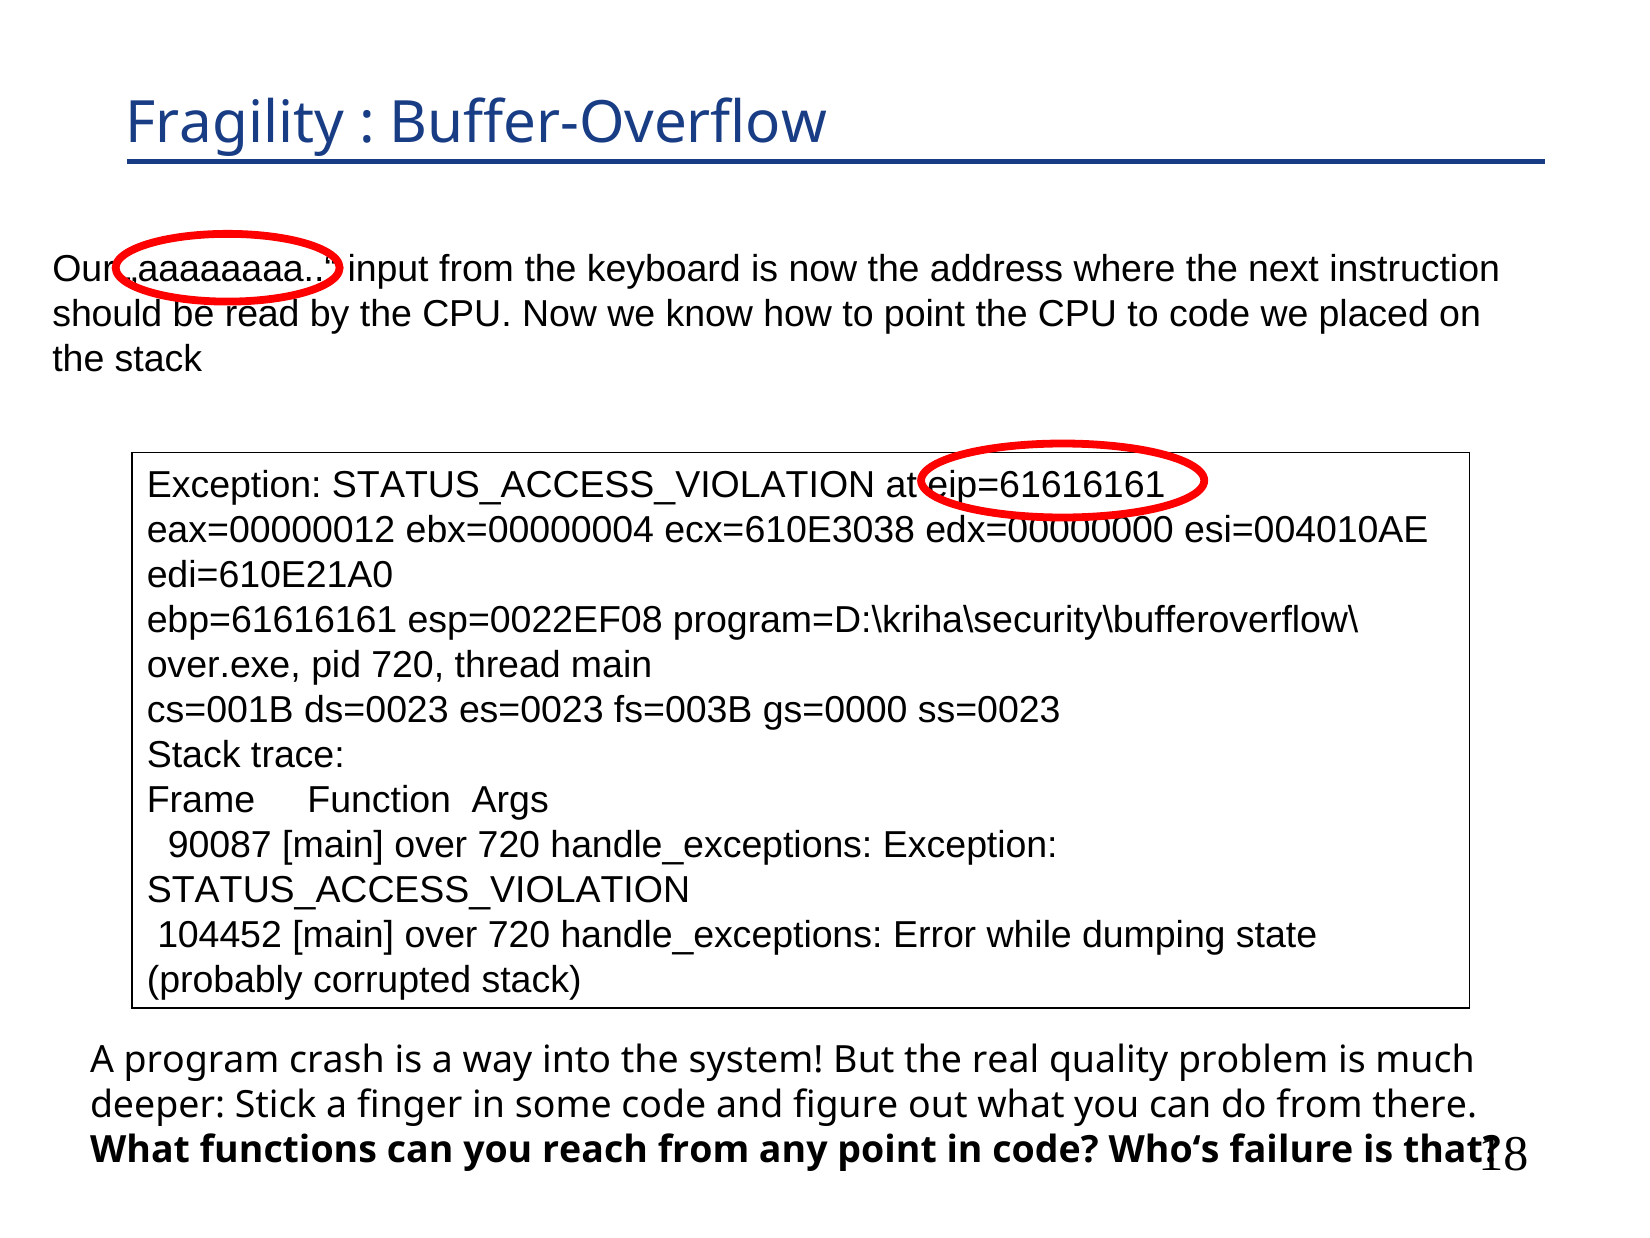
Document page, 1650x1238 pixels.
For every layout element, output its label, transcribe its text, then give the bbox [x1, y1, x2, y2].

text_box Exception: STATUS_ACCESS_VIOLATION at eip=61616161 eax=00000012 ebx=00000004 ecx=610E3038 edx=00000000 esi=004010AE edi=610E21A0 ebp=61616161 esp=0022EF08 program=D:\kriha\security\bufferoverflow\over.exe, pid 720, thread main cs=001B ds=0023 es=0023 fs=003B gs=0000 ss=0023 Stack trace: Frame Function Args 90087 [main] over 720 handle_exceptions: Exception: STATUS_ACCESS_VIOLATION 104452 [main] over 720 handle_exceptions: Error while dumping state (probably corrupted stack) [926, 452, 1200, 513]
text_box Exception: STATUS_ACCESS_VIOLATION at eip=61616161 eax=00000012 ebx=00000004 ecx=610E3038 edx=00000000 esi=004010AE edi=610E21A0 ebp=61616161 esp=0022EF08 program=D:\kriha\security\bufferoverflow\over.exe, pid 720, thread main cs=001B ds=0023 es=0023 fs=003B gs=0000 ss=0023 Stack trace: Frame Function Args 90087 [main] over 720 handle_exceptions: Exception: STATUS_ACCESS_VIOLATION 104452 [main] over 720 handle_exceptions: Error while dumping state (probably corrupted stack) [132, 452, 1470, 1009]
title Fragility : Buffer-Overflow [125, 0, 1546, 155]
text_box Our „aaaaaaaa..“ input from the keyboard is now the address where the next instruction should be read by the CPU. Now we know how to point the CPU to code we placed on the stack [120, 238, 335, 297]
text_box Our „aaaaaaaa..“ input from the keyboard is now the address where the next instruction should be read by the CPU. Now we know how to point the CPU to code we placed on the stack [37, 235, 1558, 387]
text_box A program crash is a way into the system! But the real quality problem is much deeper: Stick a finger in some code and figure out what you can do from there. What functions can you reach from any point in code? Who‘s failure is that? [89, 1034, 1508, 1171]
